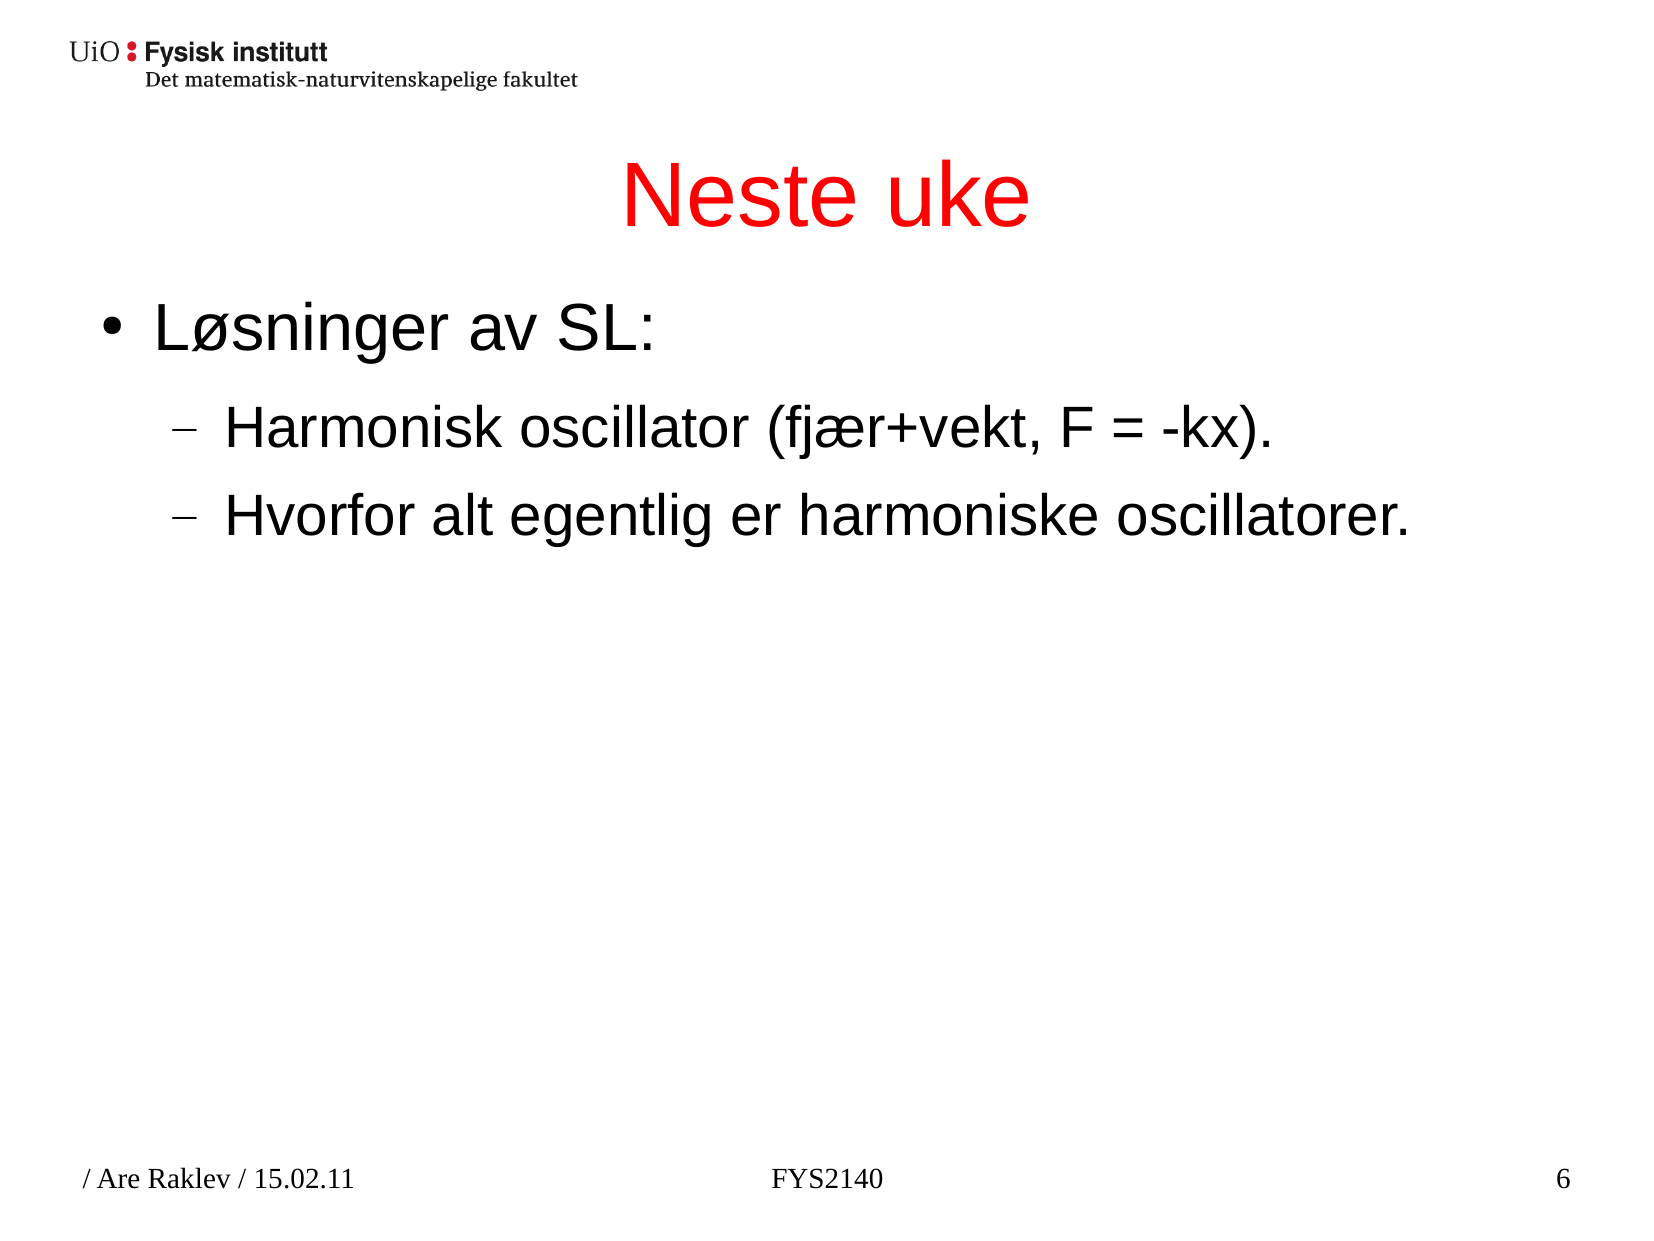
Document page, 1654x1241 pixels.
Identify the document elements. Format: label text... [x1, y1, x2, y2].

picture [68, 37, 581, 93]
title Neste uke [82, 90, 1571, 290]
list Løsninger av SL: Harmonisk oscillator (fjær+vekt, F = -kx). Hvorfor alt egentlig er harmoniske oscillatorer. [82, 290, 1576, 1094]
